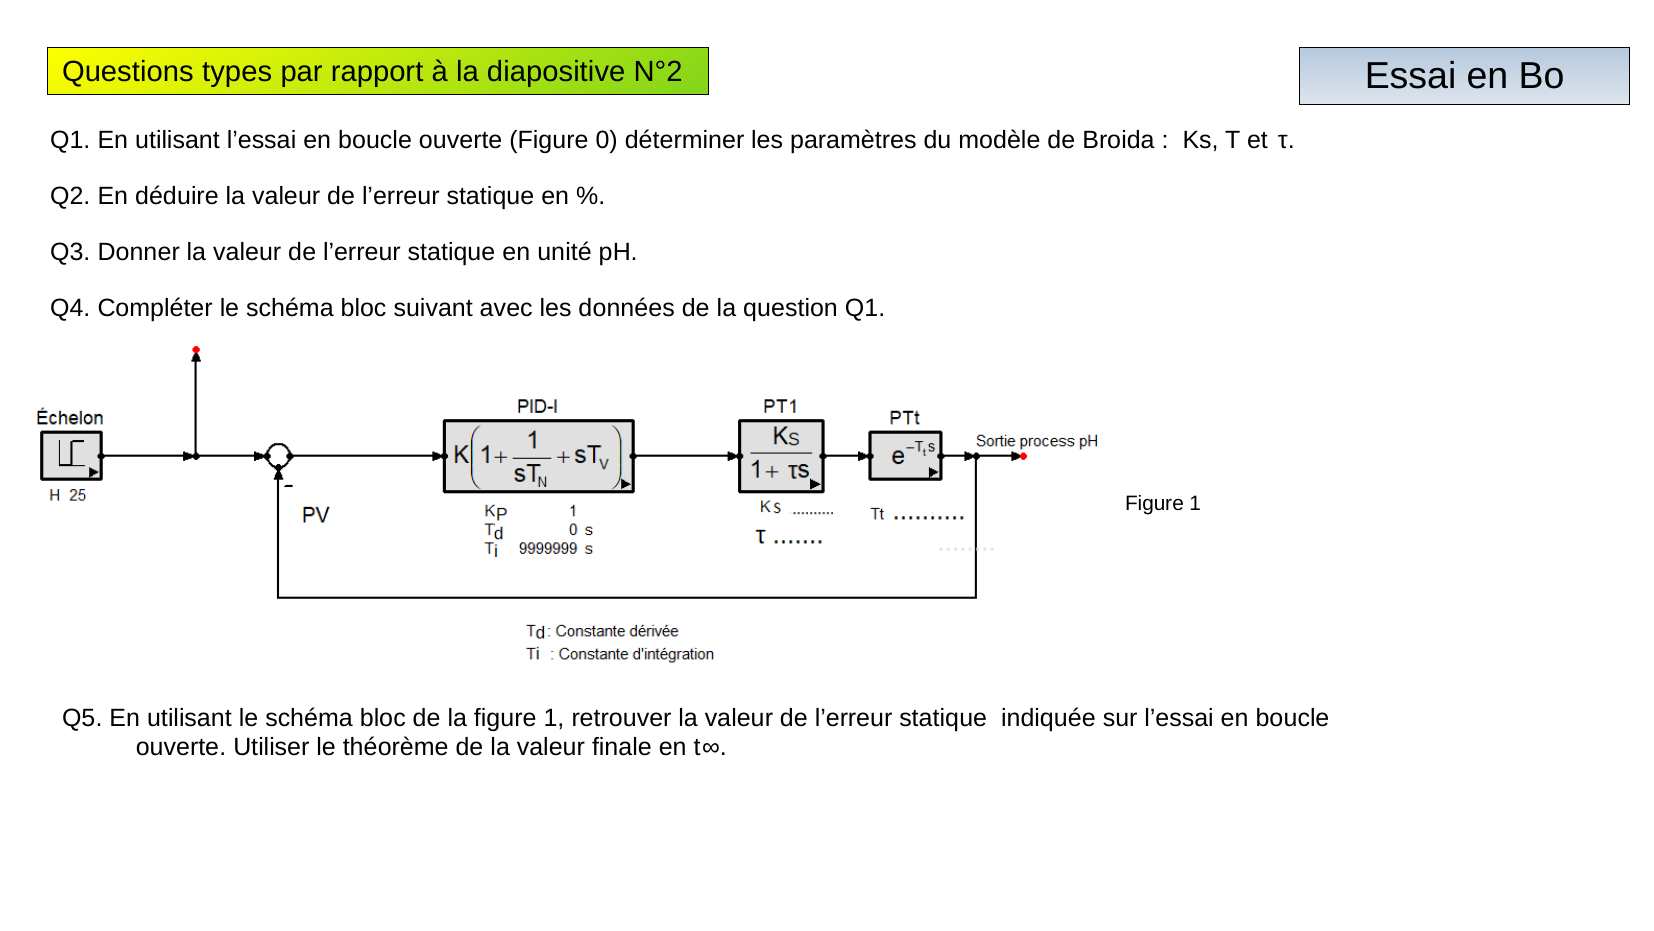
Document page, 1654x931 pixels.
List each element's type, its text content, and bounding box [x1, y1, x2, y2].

text_box Questions types par rapport à la diapositive N°2 [47, 47, 709, 95]
text_box Essai en Bo [1299, 47, 1630, 105]
text_box Figure 1 [1110, 484, 1217, 523]
text_box Q1. En utilisant l’essai en boucle ouverte (Figure 0) déterminer les paramètres du modèle de Broida : Ks, T et τ. Q2. En déduire la valeur de l’erreur statique en %. Q3. Donner la valeur de l’erreur statique en unité pH. Q4. Compléter le schéma bloc suivant avec les données de la question Q1. [35, 118, 1418, 385]
picture [36, 345, 1099, 674]
text_box Q5. En utilisant le schéma bloc de la figure 1, retrouver la valeur de l’erreur statique indiquée sur l’essai en boucle ouverte. Utiliser le théorème de la valeur finale en t∞. [47, 696, 1430, 792]
